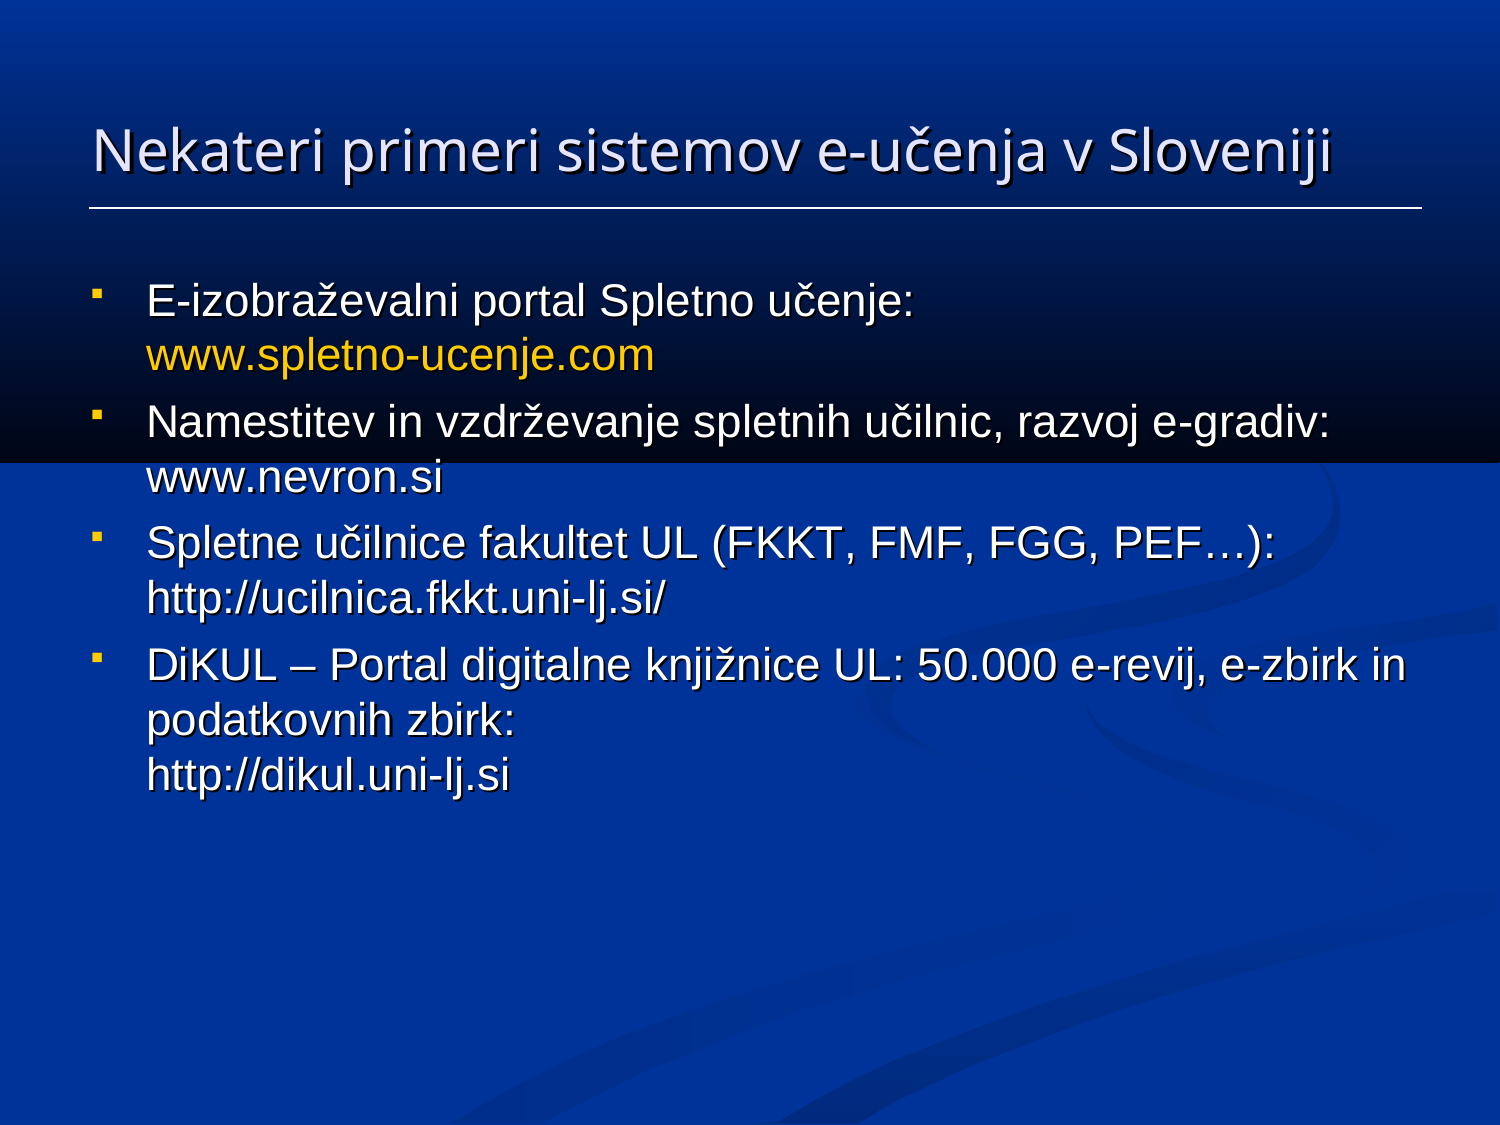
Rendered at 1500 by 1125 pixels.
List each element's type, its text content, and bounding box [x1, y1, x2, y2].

text_box Nekateri primeri sistemov e-učenja v Sloveniji [76, 54, 1412, 242]
text_box E-izobraževalni portal Spletno učenje: www.spletno-ucenje.com Namestitev in vzdrževanje spletnih učilnic, razvoj e-gradiv: www.nevron.si Spletne učilnice fakultet UL (FKKT, FMF, FGG, PEF…): http://ucilnica.fkkt.uni-lj.si/ DiKUL – Portal digitalne knjižnice UL: 50.000 e-revij, e-zbirk in podatkovnih zbirk: http://dikul.uni-lj.si [75, 262, 1426, 941]
